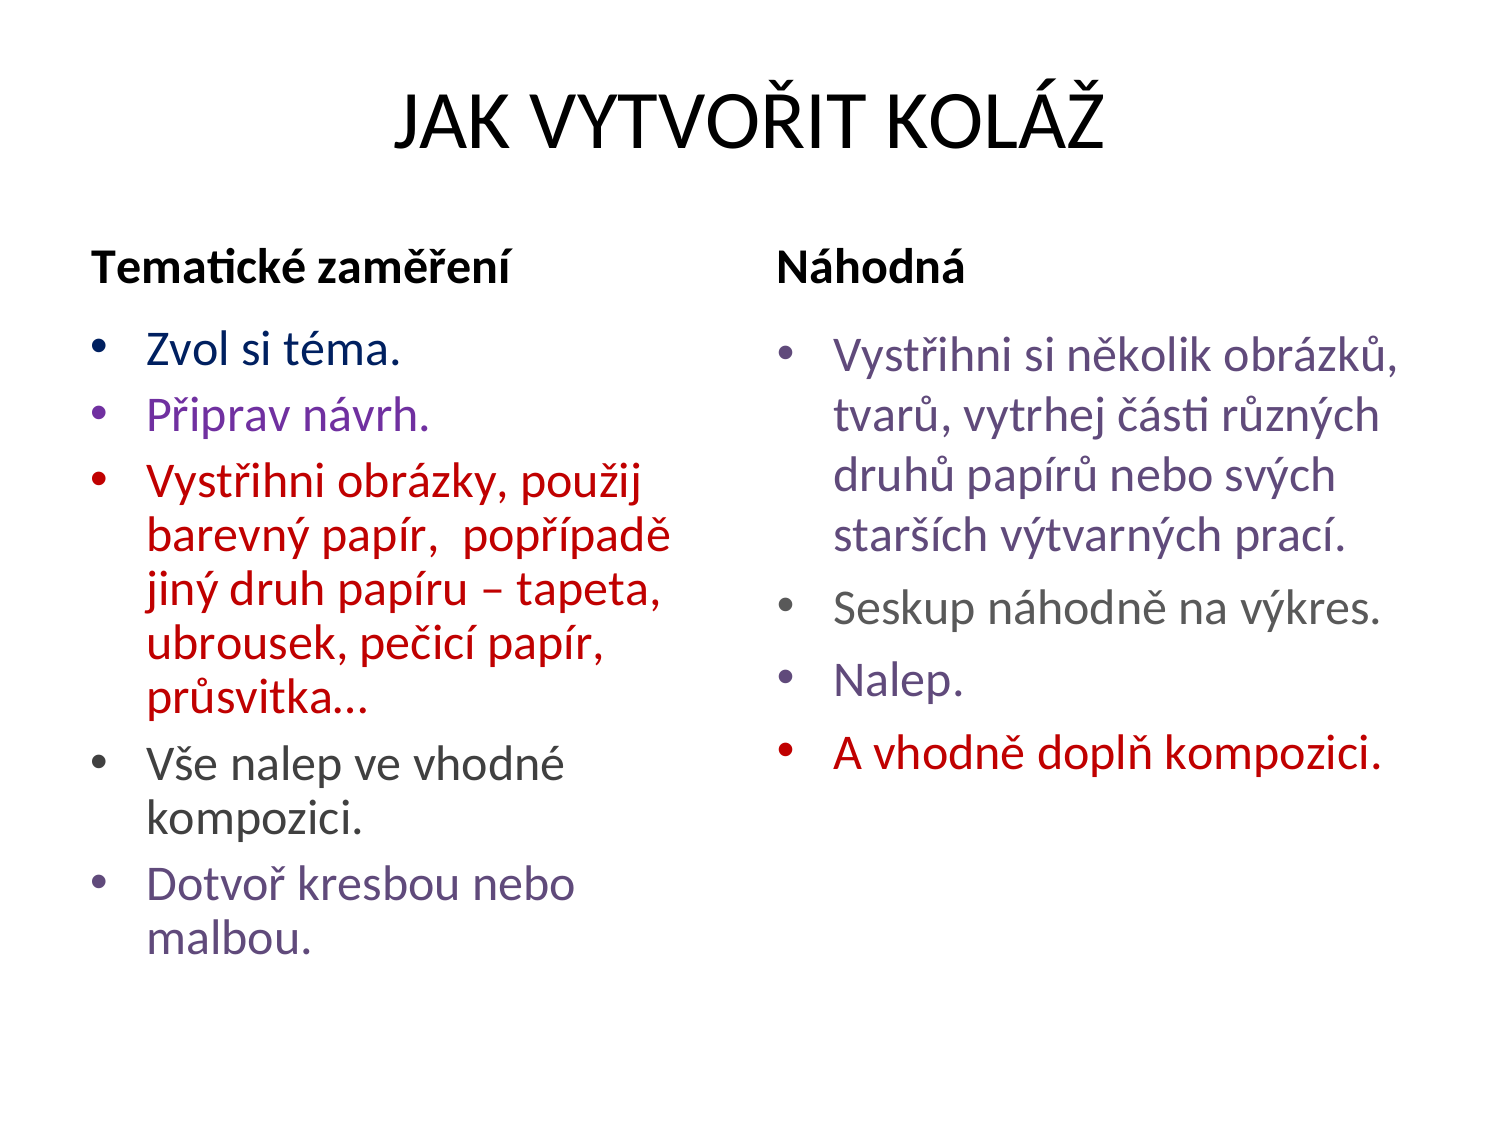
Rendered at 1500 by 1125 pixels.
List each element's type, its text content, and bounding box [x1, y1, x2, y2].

list Zvol si téma. Připrav návrh. Vystřihni obrázky, použij barevný papír, popřípadě jiný druh papíru – tapeta, ubrousek, pečicí papír, průsvitka… Vše nalep ve vhodné kompozici. Dotvoř kresbou nebo malbou. [74, 314, 738, 1035]
list Tematické zaměření [76, 196, 740, 302]
list Vystřihni si několik obrázků, tvarů, vytrhej části různých druhů papírů nebo svých starších výtvarných prací. Seskup náhodně na výkres. Nalep. A vhodně doplň kompozici. [761, 314, 1425, 1006]
list Náhodná [761, 196, 1425, 302]
title JAK VYTVOŘIT KOLÁŽ [75, 45, 1426, 185]
